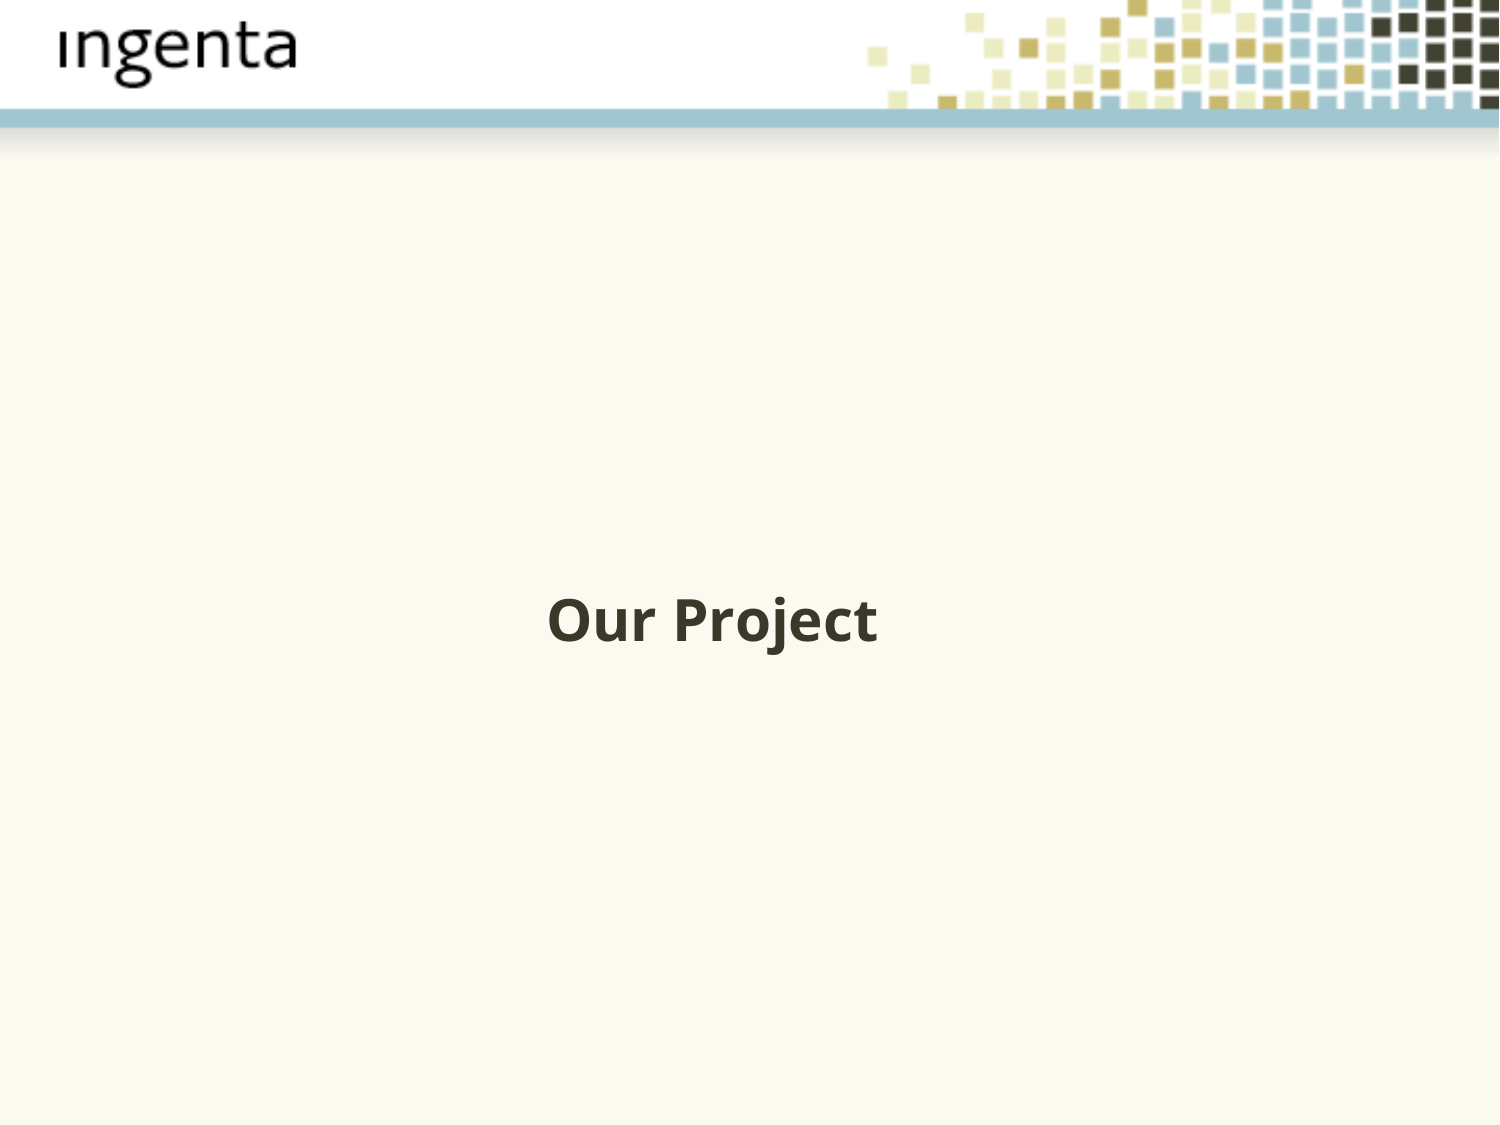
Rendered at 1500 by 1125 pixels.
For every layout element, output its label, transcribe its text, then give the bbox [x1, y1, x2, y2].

subtitle Our Project [50, 262, 1375, 975]
picture [0, 0, 1499, 1125]
